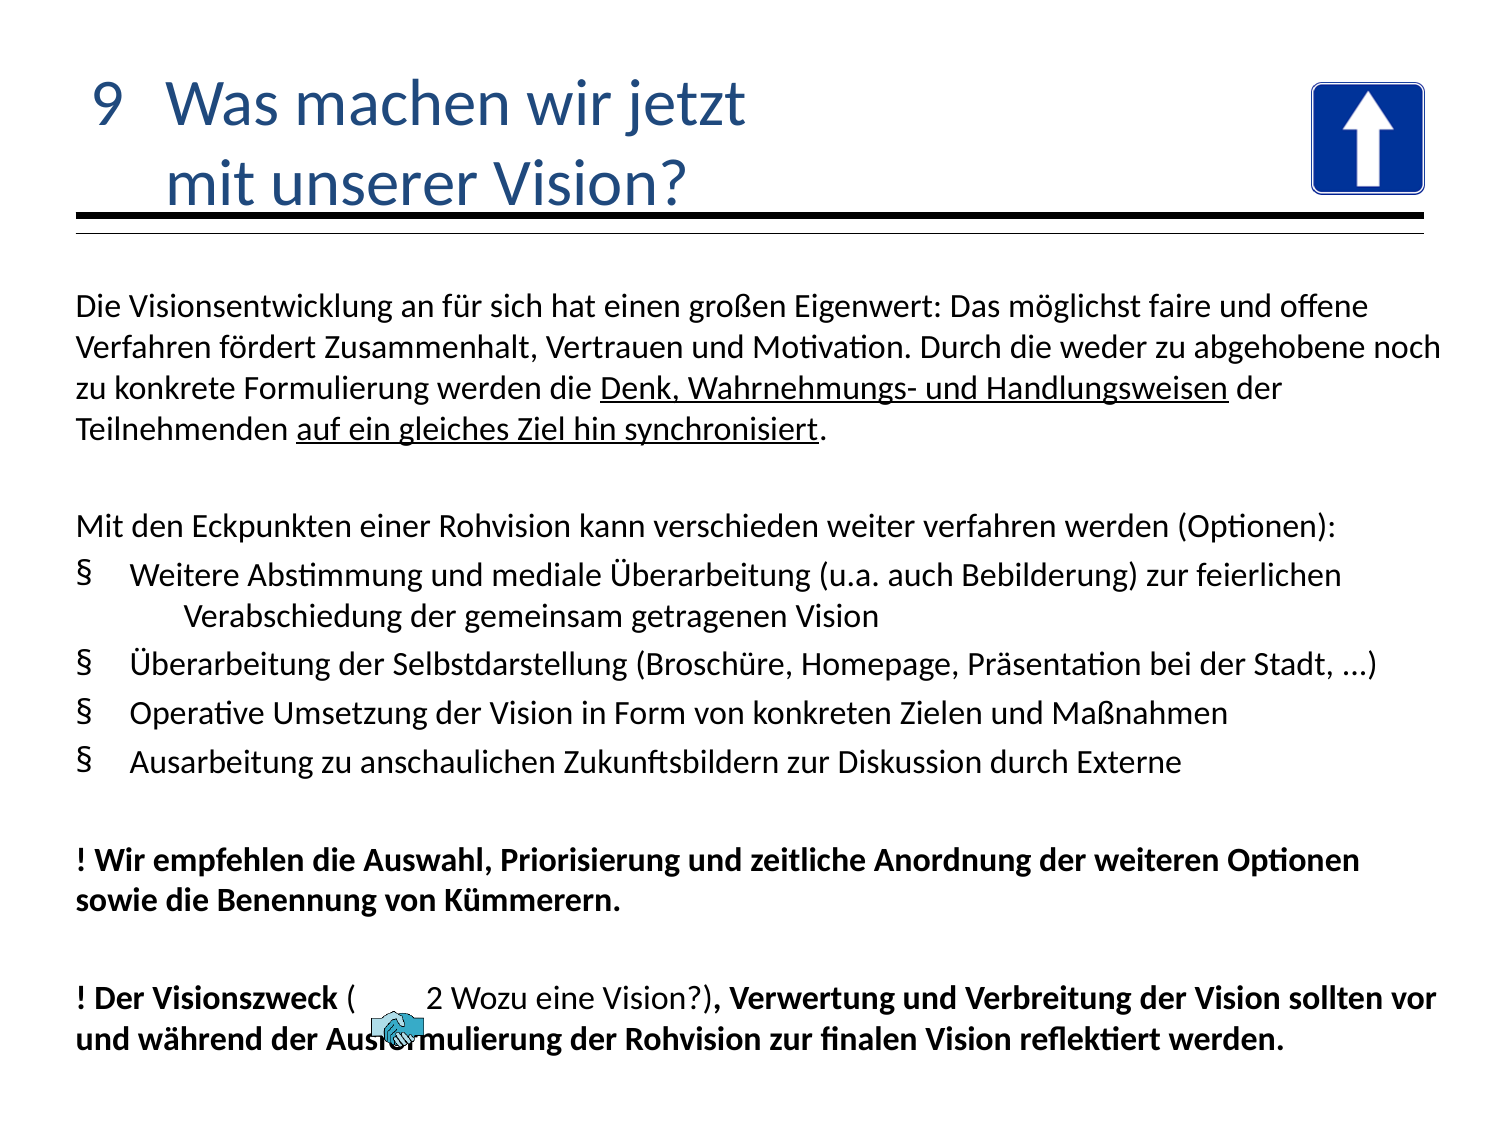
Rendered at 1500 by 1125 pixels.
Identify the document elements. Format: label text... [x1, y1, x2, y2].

list Die Visionsentwicklung an für sich hat einen großen Eigenwert: Das möglichst faire und offene Verfahren fördert Zusammenhalt, Vertrauen und Motivation. Durch die weder zu abgehobene noch zu konkrete Formulierung werden die Denk, Wahrnehmungs- und Handlungsweisen der Teilnehmenden auf ein gleiches Ziel hin synchronisiert. Mit den Eckpunkten einer Rohvision kann verschieden weiter verfahren werden (Optionen): Weitere Abstimmung und mediale Überarbeitung (u.a. auch Bebilderung) zur feierlichen Verabschiedung der gemeinsam getragenen Vision Überarbeitung der Selbstdarstellung (Broschüre, Homepage, Präsentation bei der Stadt, ...) Operative Umsetzung der Vision in Form von konkreten Zielen und Maßnahmen Ausarbeitung zu anschaulichen Zukunftsbildern zur Diskussion durch Externe ! Wir empfehlen die Auswahl, Priorisierung und zeitliche Anordnung der weiteren Optionen sowie die Benennung von Kümmerern. ! Der Visionszweck ( 2 Wozu eine Vision?), Verwertung und Verbreitung der Vision sollten vor und während der Ausformulierung der Rohvision zur finalen Vision reflektiert werden. [75, 283, 1447, 1059]
picture [1311, 82, 1425, 195]
title 9 Was machen wir jetzt mit unserer Vision? [75, 45, 1426, 233]
picture [371, 1011, 424, 1047]
